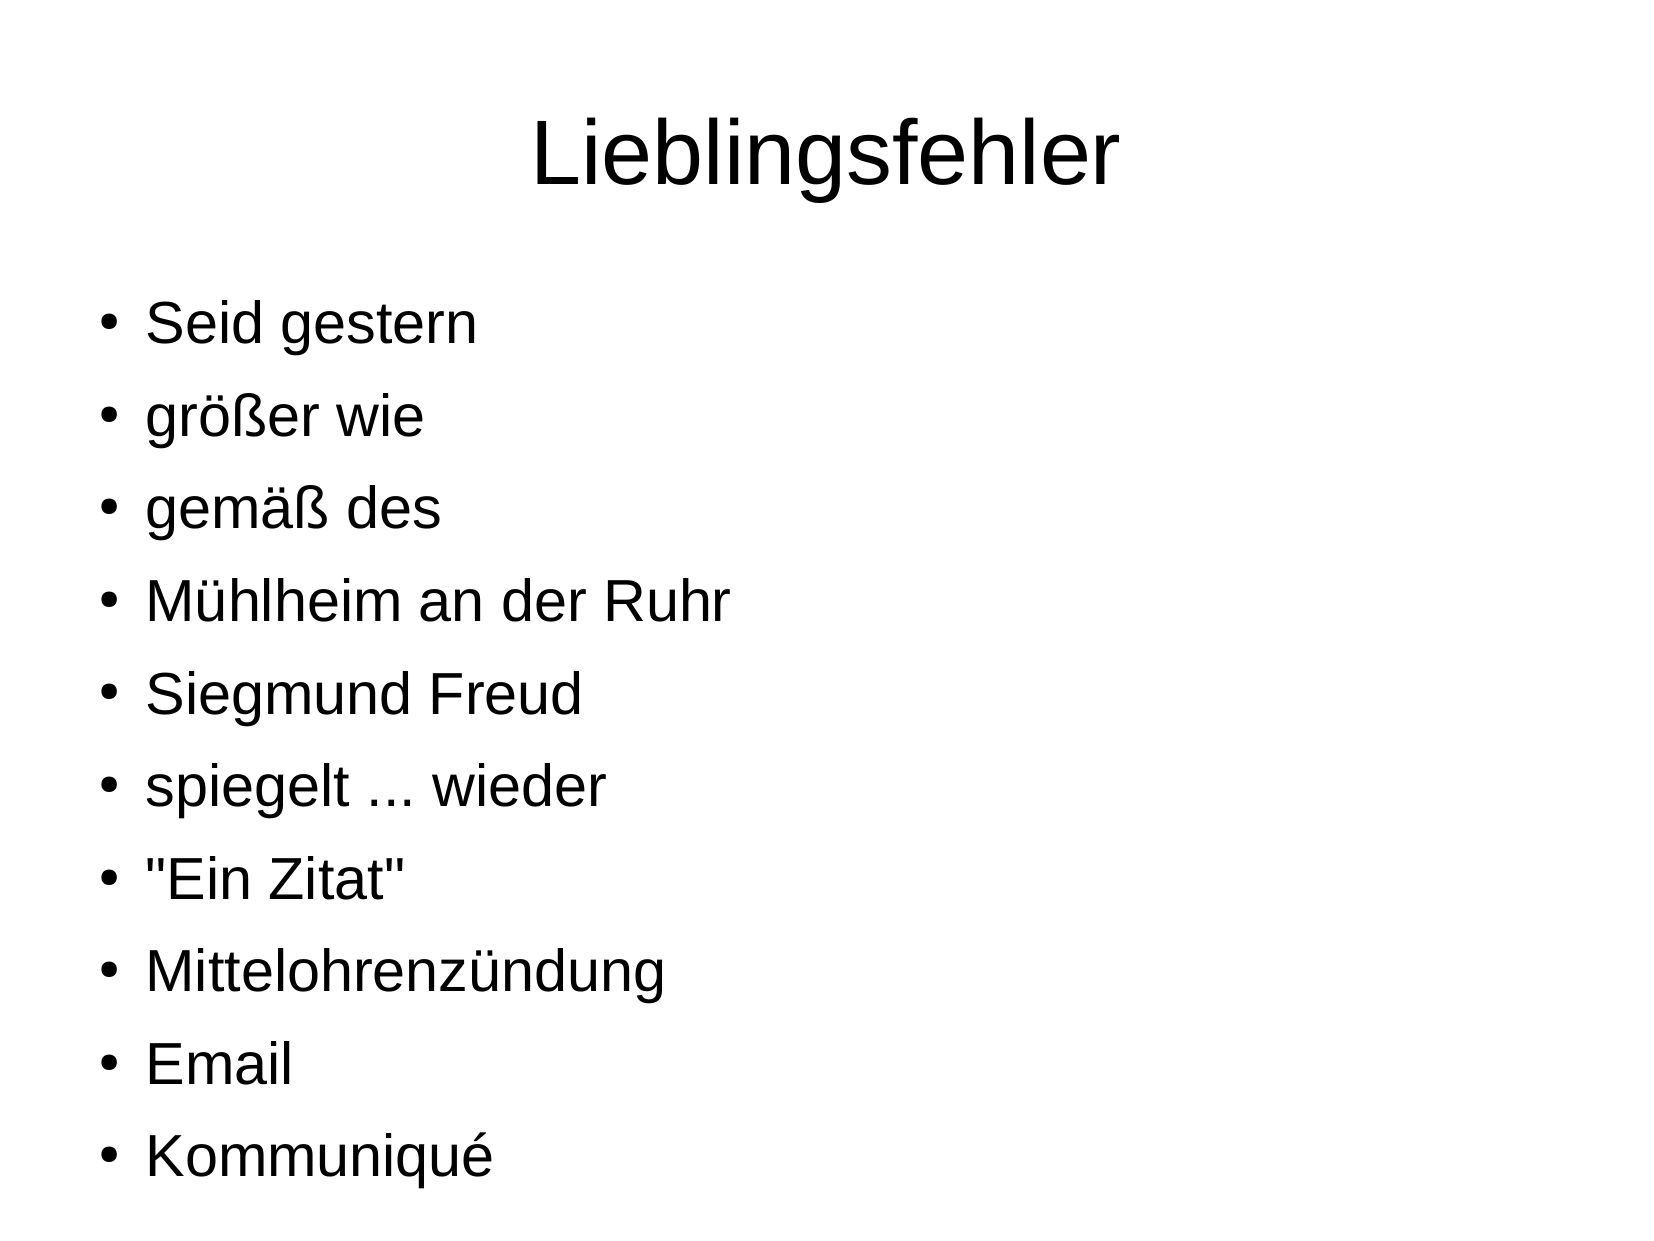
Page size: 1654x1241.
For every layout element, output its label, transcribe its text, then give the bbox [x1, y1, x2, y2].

list Seid gestern größer wie gemäß des Mühlheim an der Ruhr Siegmund Freud spiegelt ... wieder "Ein Zitat" Mittelohrenzündung Email Kommuniqué [82, 290, 1538, 1193]
title Lieblingsfehler [82, 49, 1571, 257]
